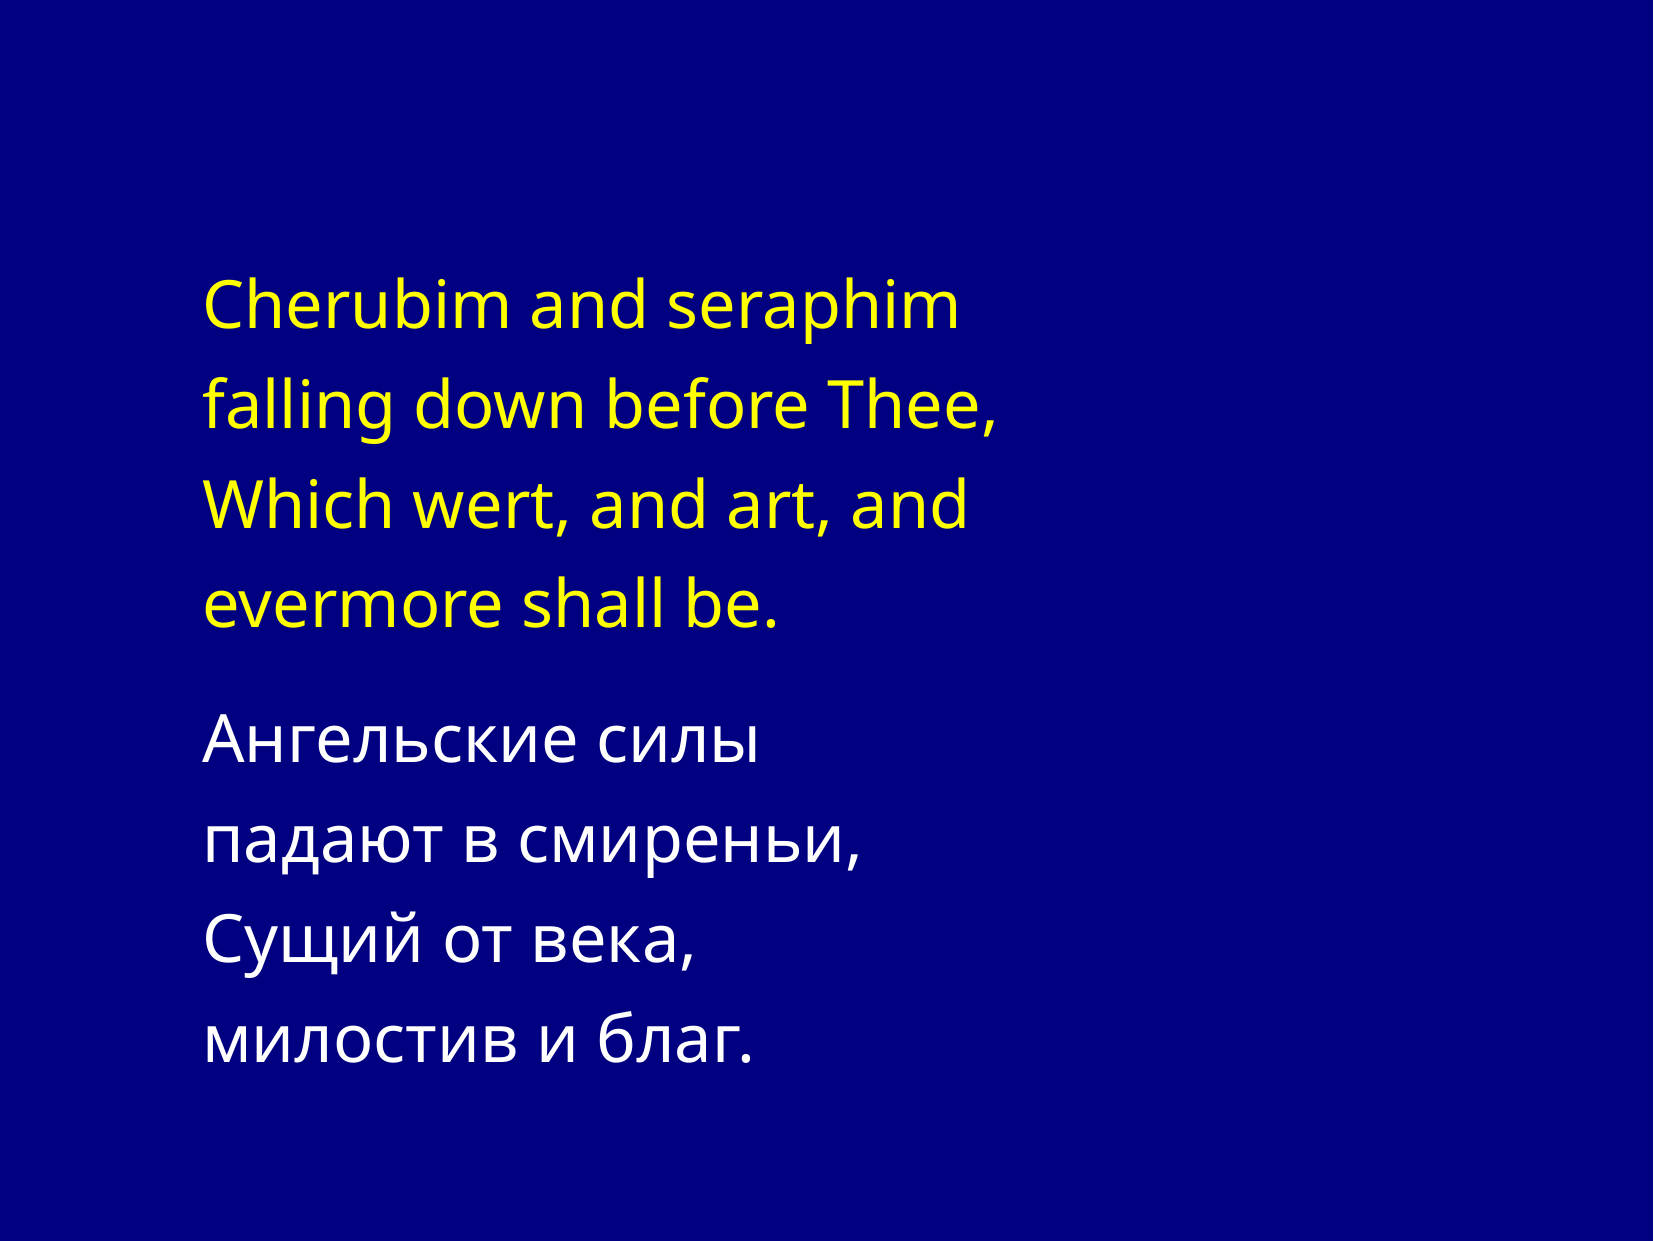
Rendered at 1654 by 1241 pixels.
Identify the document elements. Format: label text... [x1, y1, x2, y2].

text_box Ангельские силы падают в смиреньи, Сущий от века, милостив и благ. [75, 675, 1576, 1163]
text_box Cherubim and seraphim falling down before Thee, Which wert, and art, and evermore shall be. [75, 150, 1576, 638]
